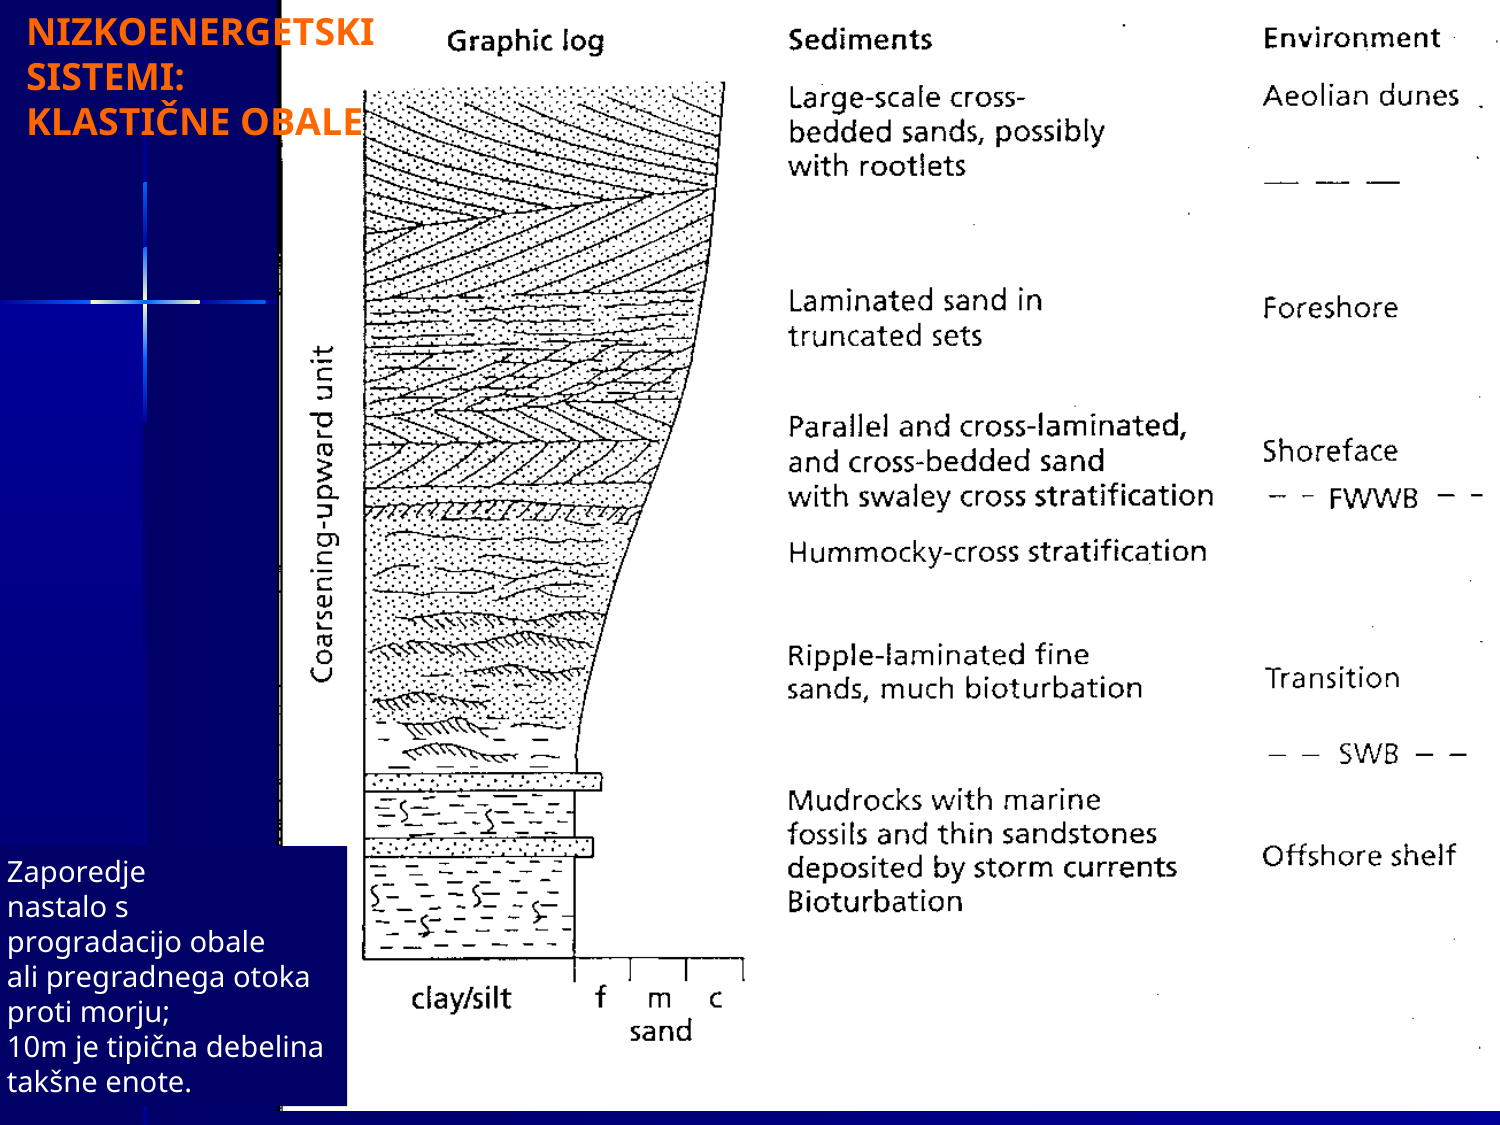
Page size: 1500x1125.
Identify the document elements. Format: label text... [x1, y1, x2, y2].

text_box NIZKOENERGETSKI SISTEMI: KLASTIČNE OBALE [11, 0, 400, 151]
text_box Zaporedje nastalo s progradacijo obale ali pregradnega otoka proti morju; 10m je tipična debelina takšne enote. [0, 846, 348, 1107]
picture [277, 0, 1500, 1111]
